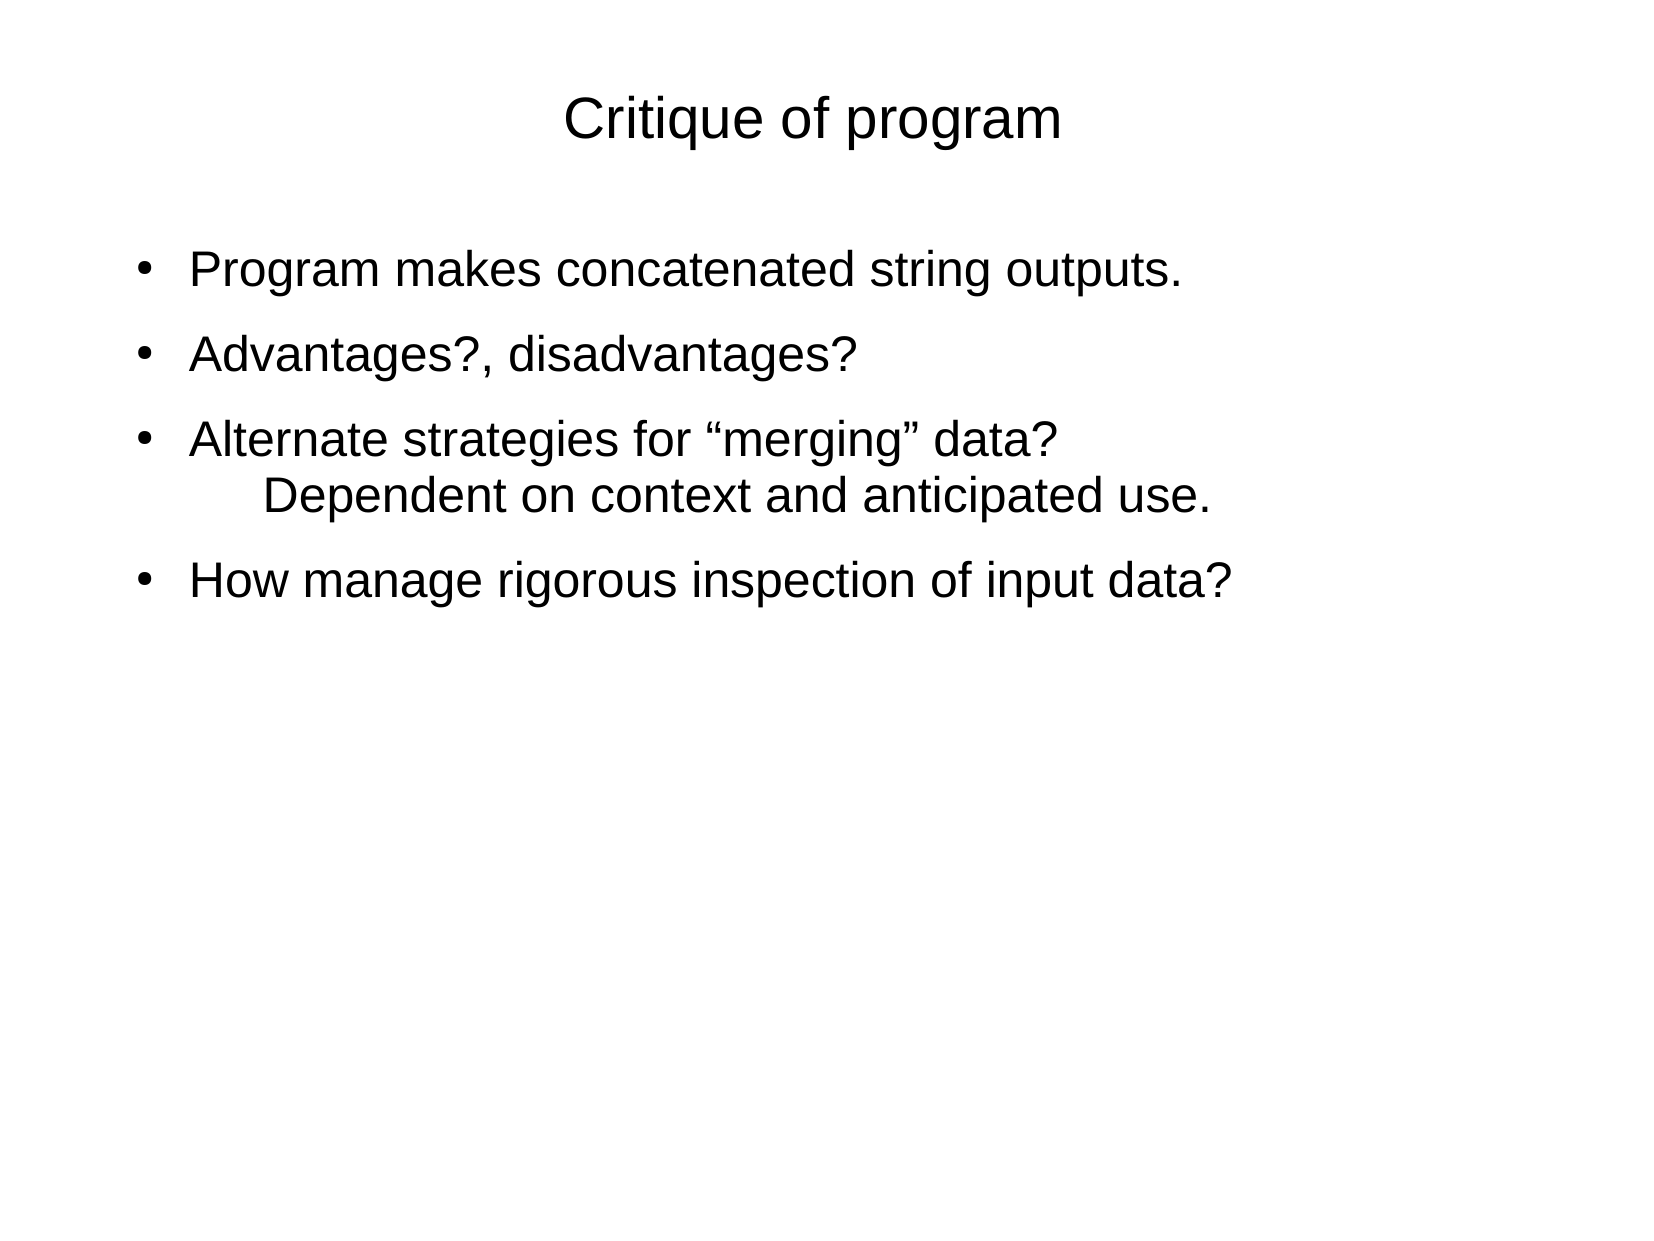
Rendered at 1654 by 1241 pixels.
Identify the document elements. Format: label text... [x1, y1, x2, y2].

list Program makes concatenated string outputs. Advantages?, disadvantages? Alternate strategies for “merging” data? Dependent on context and anticipated use. How manage rigorous inspection of input data? [118, 241, 1447, 857]
title Critique of program [59, 29, 1548, 207]
